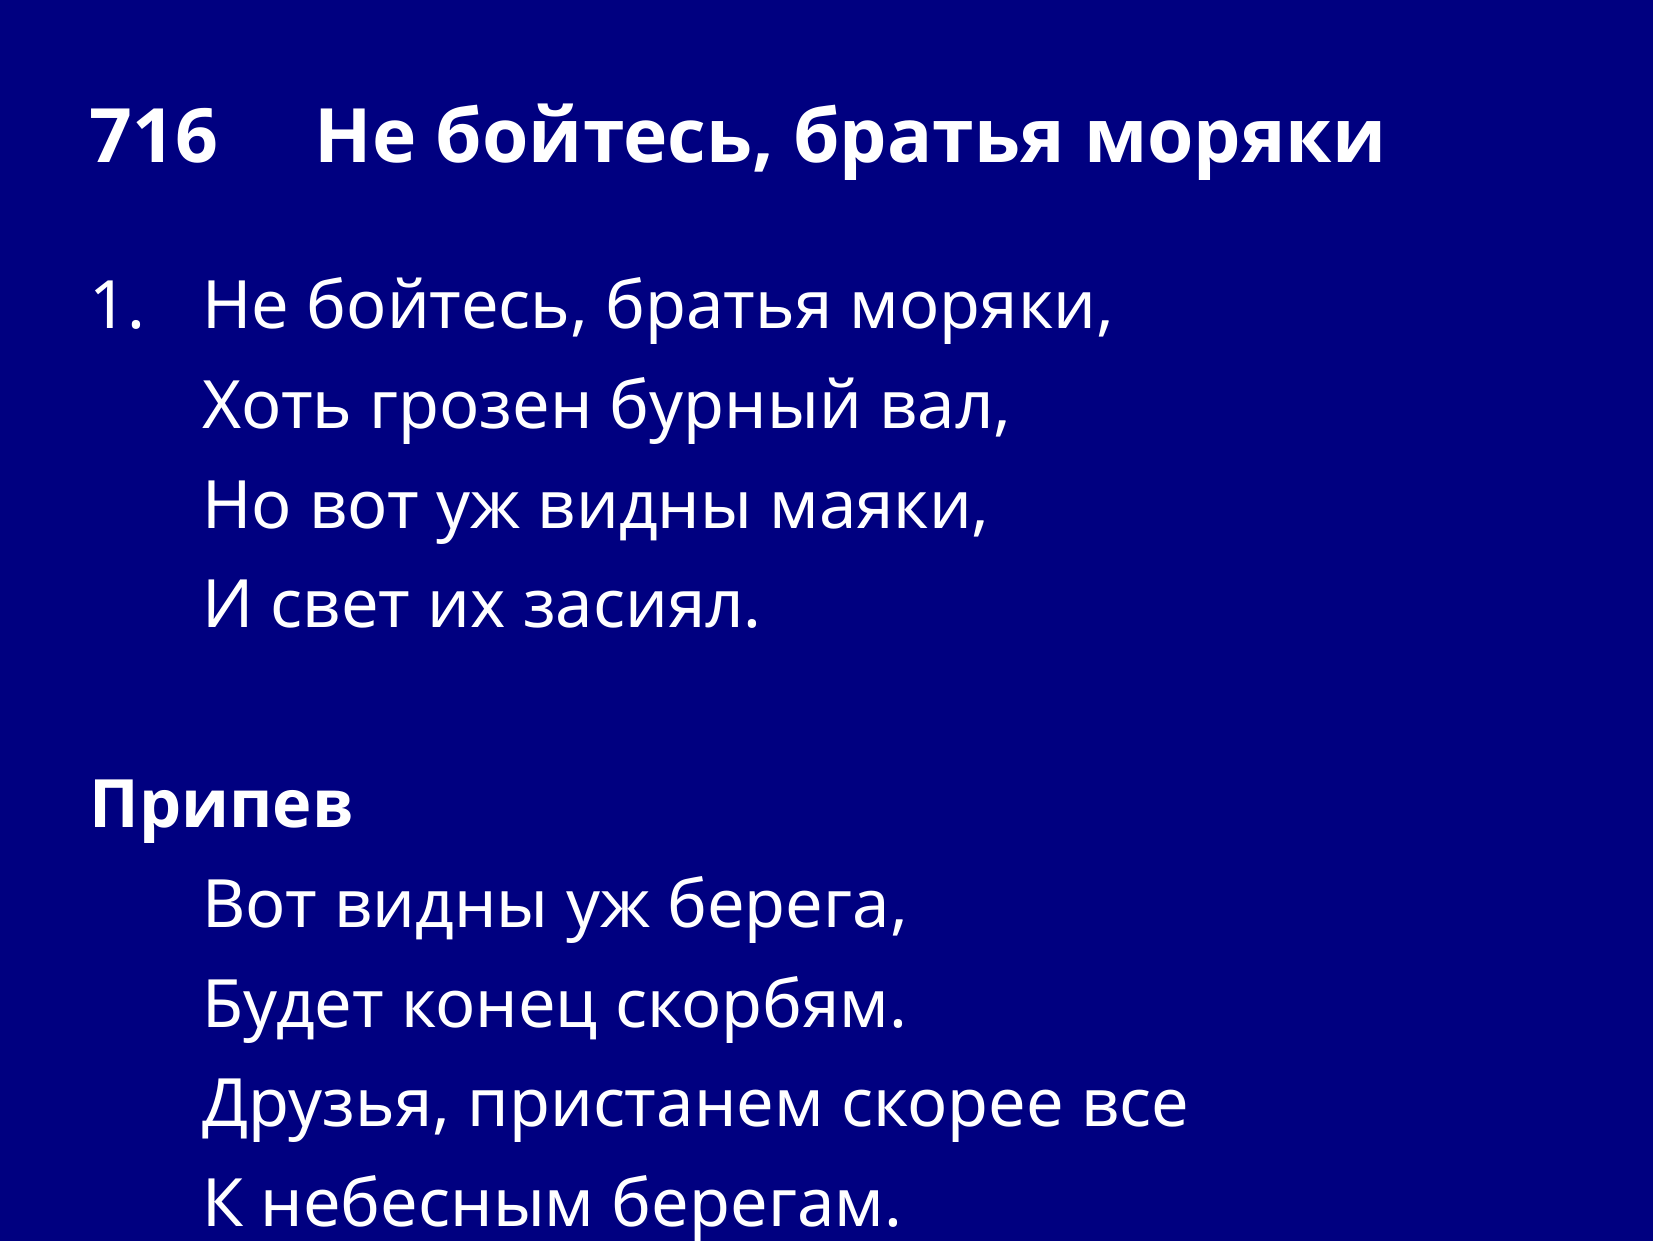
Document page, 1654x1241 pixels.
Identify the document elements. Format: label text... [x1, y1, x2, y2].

text_box 1. Не бойтесь, братья моряки, Хоть грозен бурный вал, Но вот уж видны маяки, И свет их засиял. Припев Вот видны уж берега, Будет конец скорбям. Друзья, пристанем скорее все К небесным берегам. [75, 188, 1576, 1163]
text_box 716 Не бойтесь, братья моряки [75, 75, 1576, 188]
